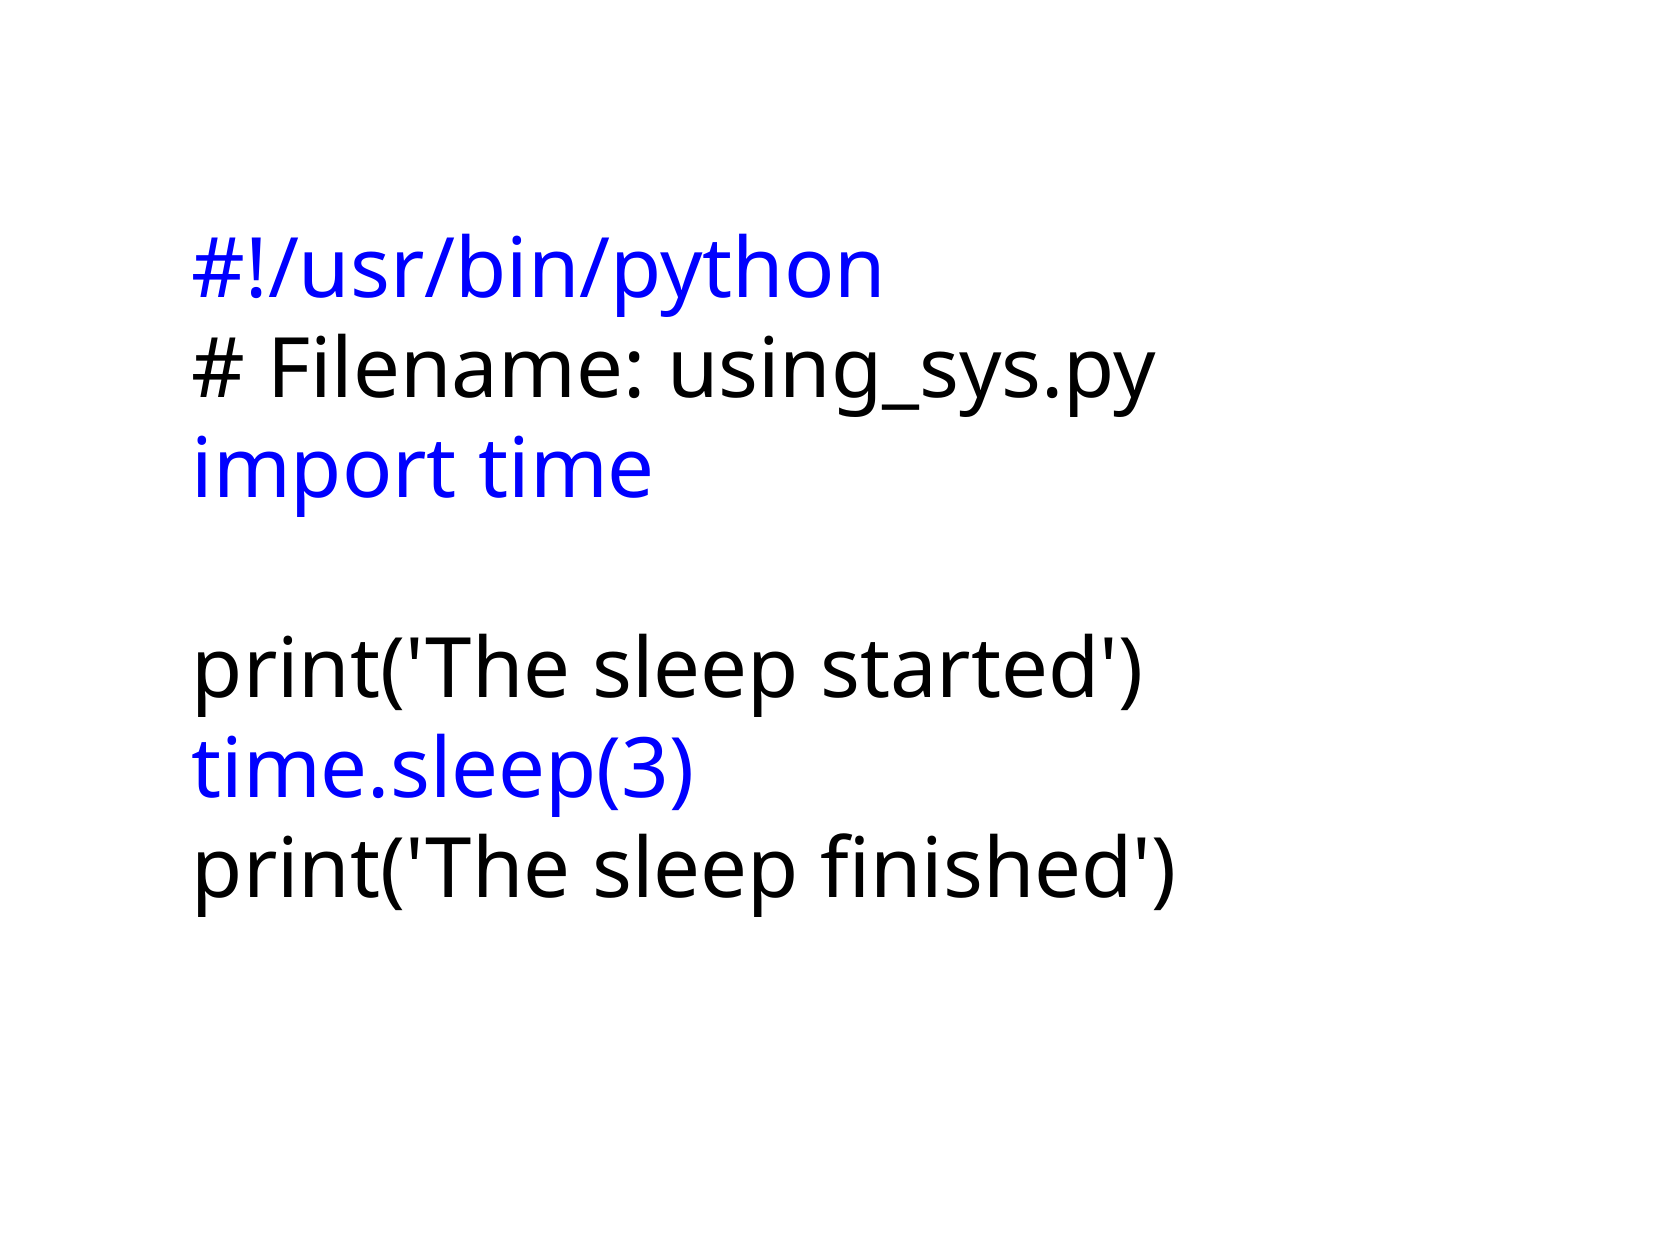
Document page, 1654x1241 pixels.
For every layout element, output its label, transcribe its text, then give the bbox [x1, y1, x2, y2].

text_box #!/usr/bin/python # Filename: using_sys.py import time print('The sleep started') time.sleep(3) print('The sleep finished') [177, 206, 1506, 1017]
